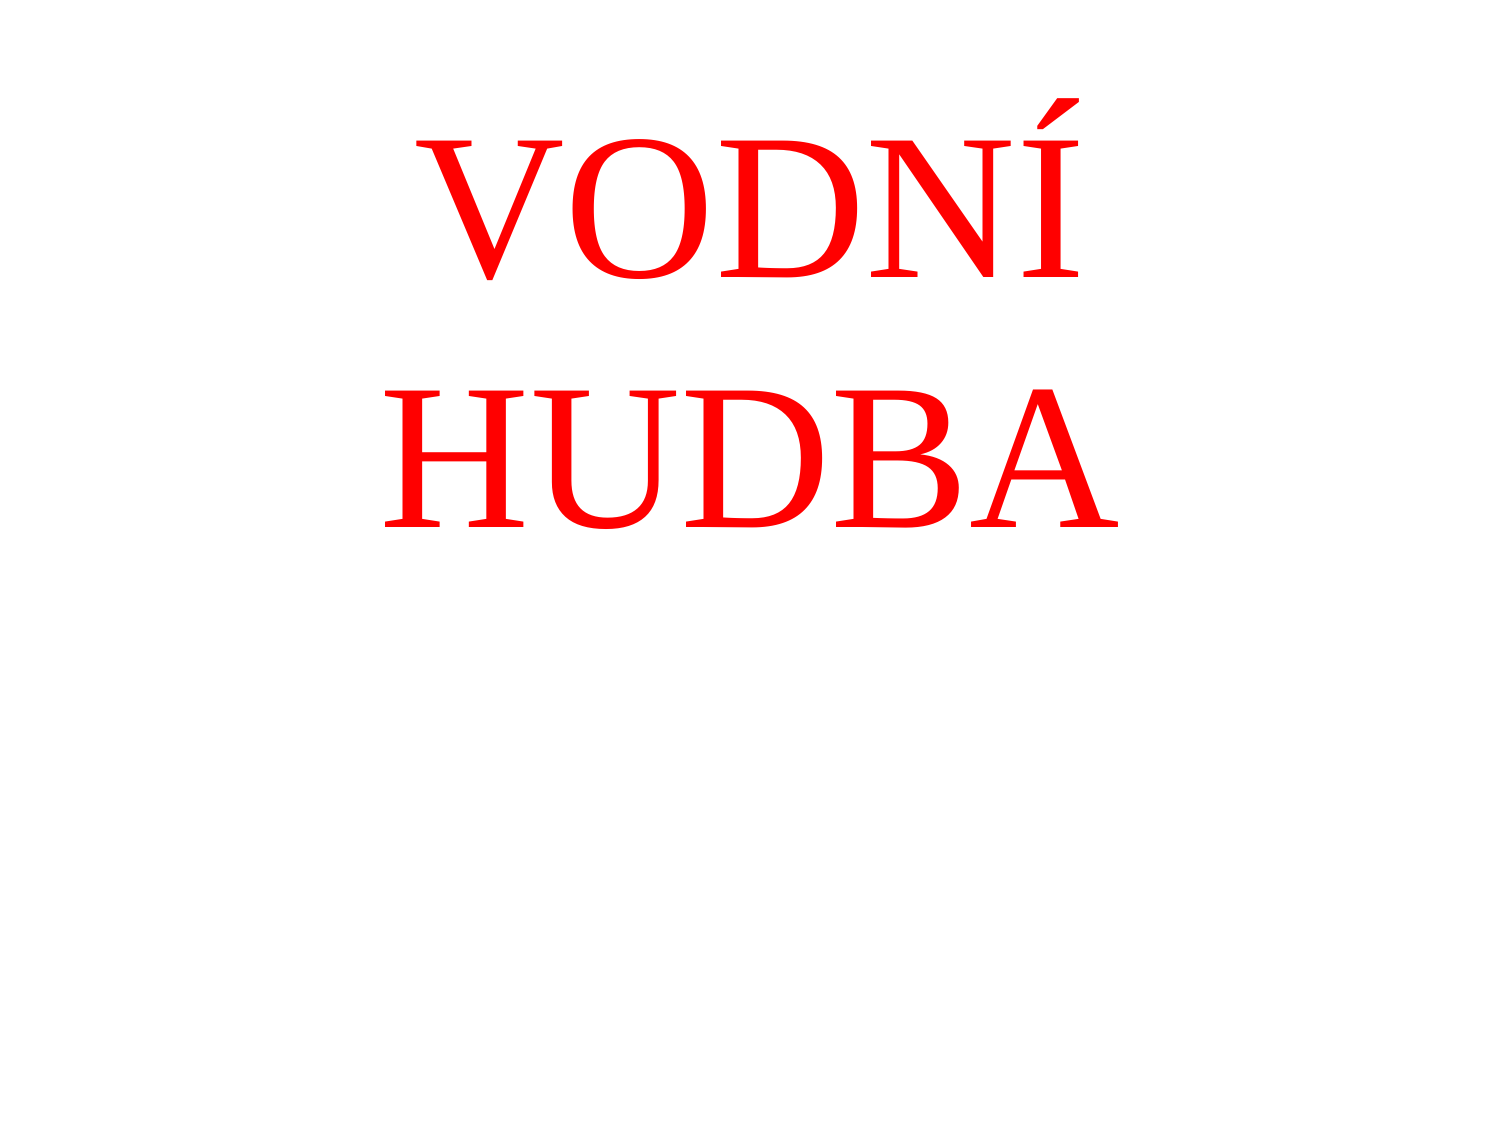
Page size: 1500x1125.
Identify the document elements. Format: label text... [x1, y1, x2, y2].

title VODNÍ HUDBA [112, 0, 1388, 577]
